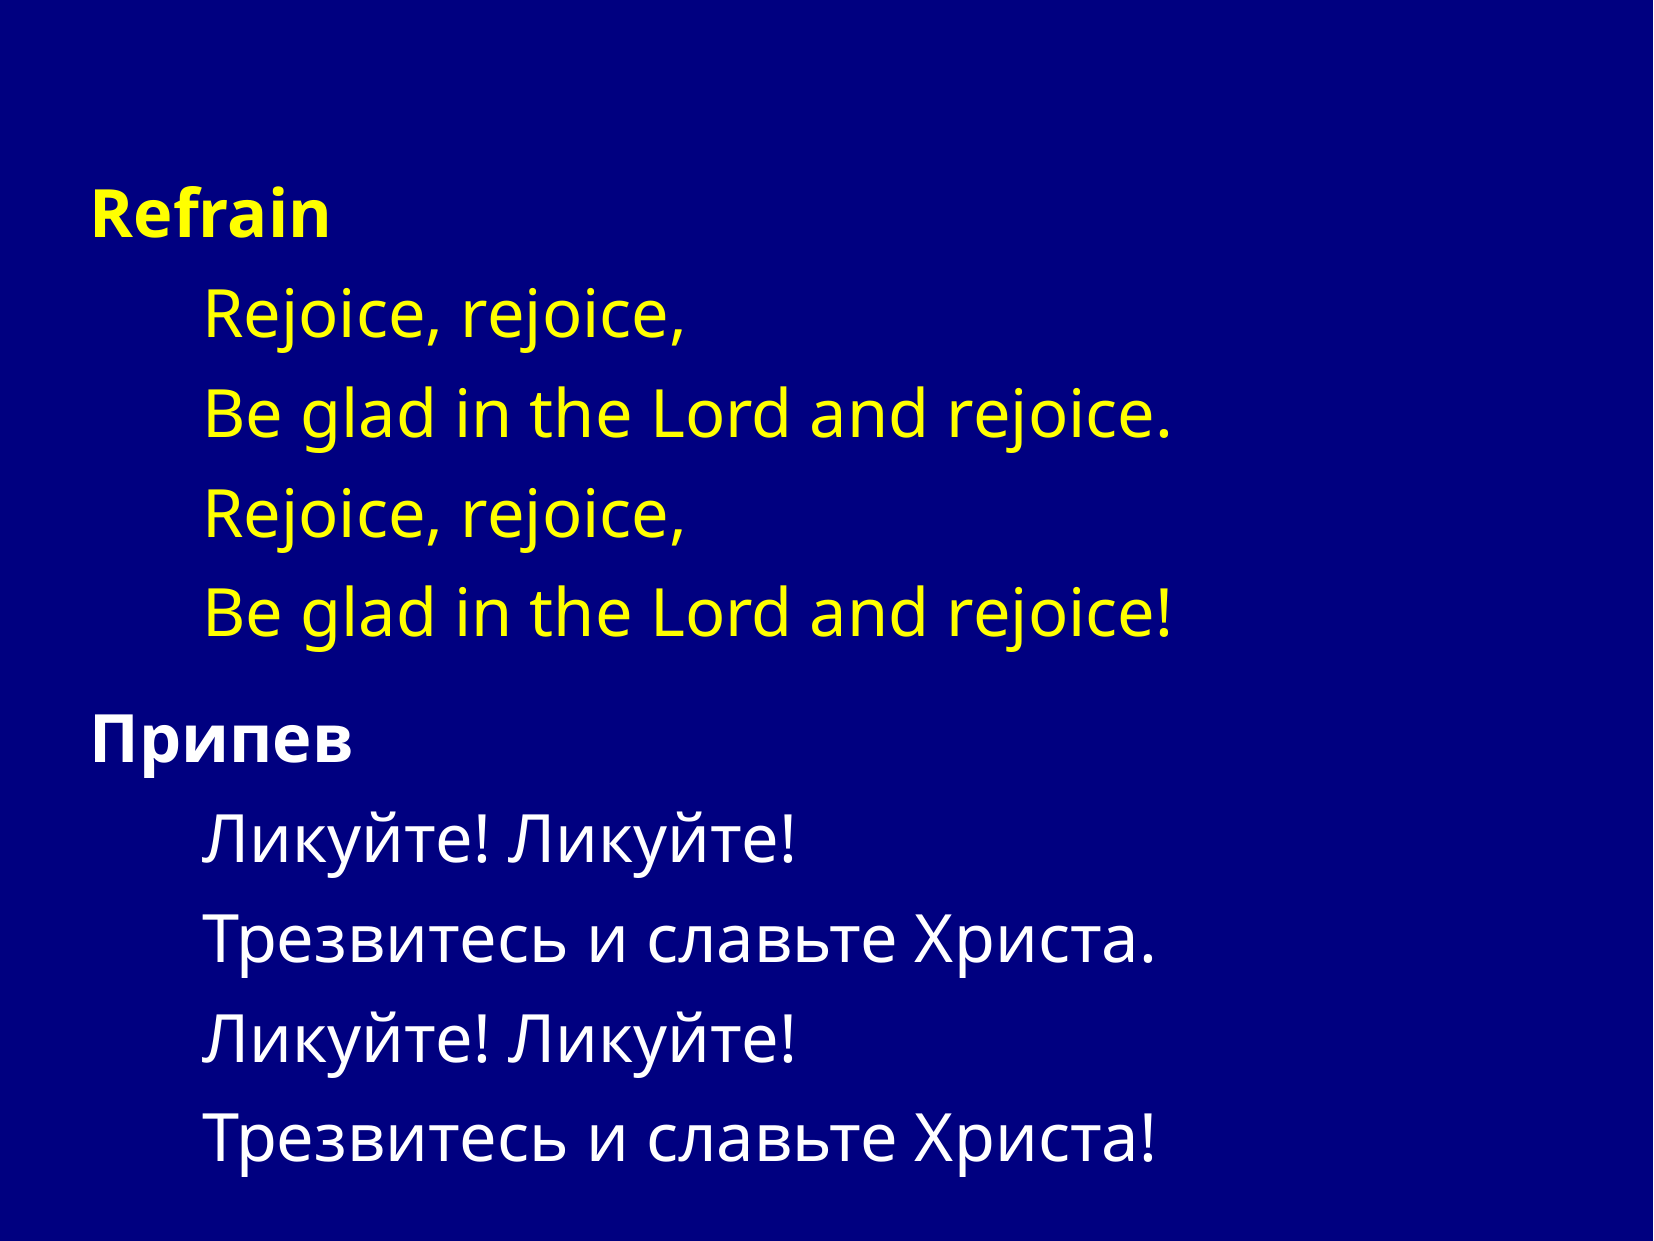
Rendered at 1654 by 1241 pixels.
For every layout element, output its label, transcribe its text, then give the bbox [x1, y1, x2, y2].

text_box Припев Ликуйте! Ликуйте! Трезвитесь и славьте Христа. Ликуйте! Ликуйте! Трезвитесь и славьте Христа! [75, 675, 1576, 1163]
text_box Refrain Rejoice, rejoice, Be glad in the Lord and rejoice. Rejoice, rejoice, Be glad in the Lord and rejoice! [75, 150, 1653, 638]
